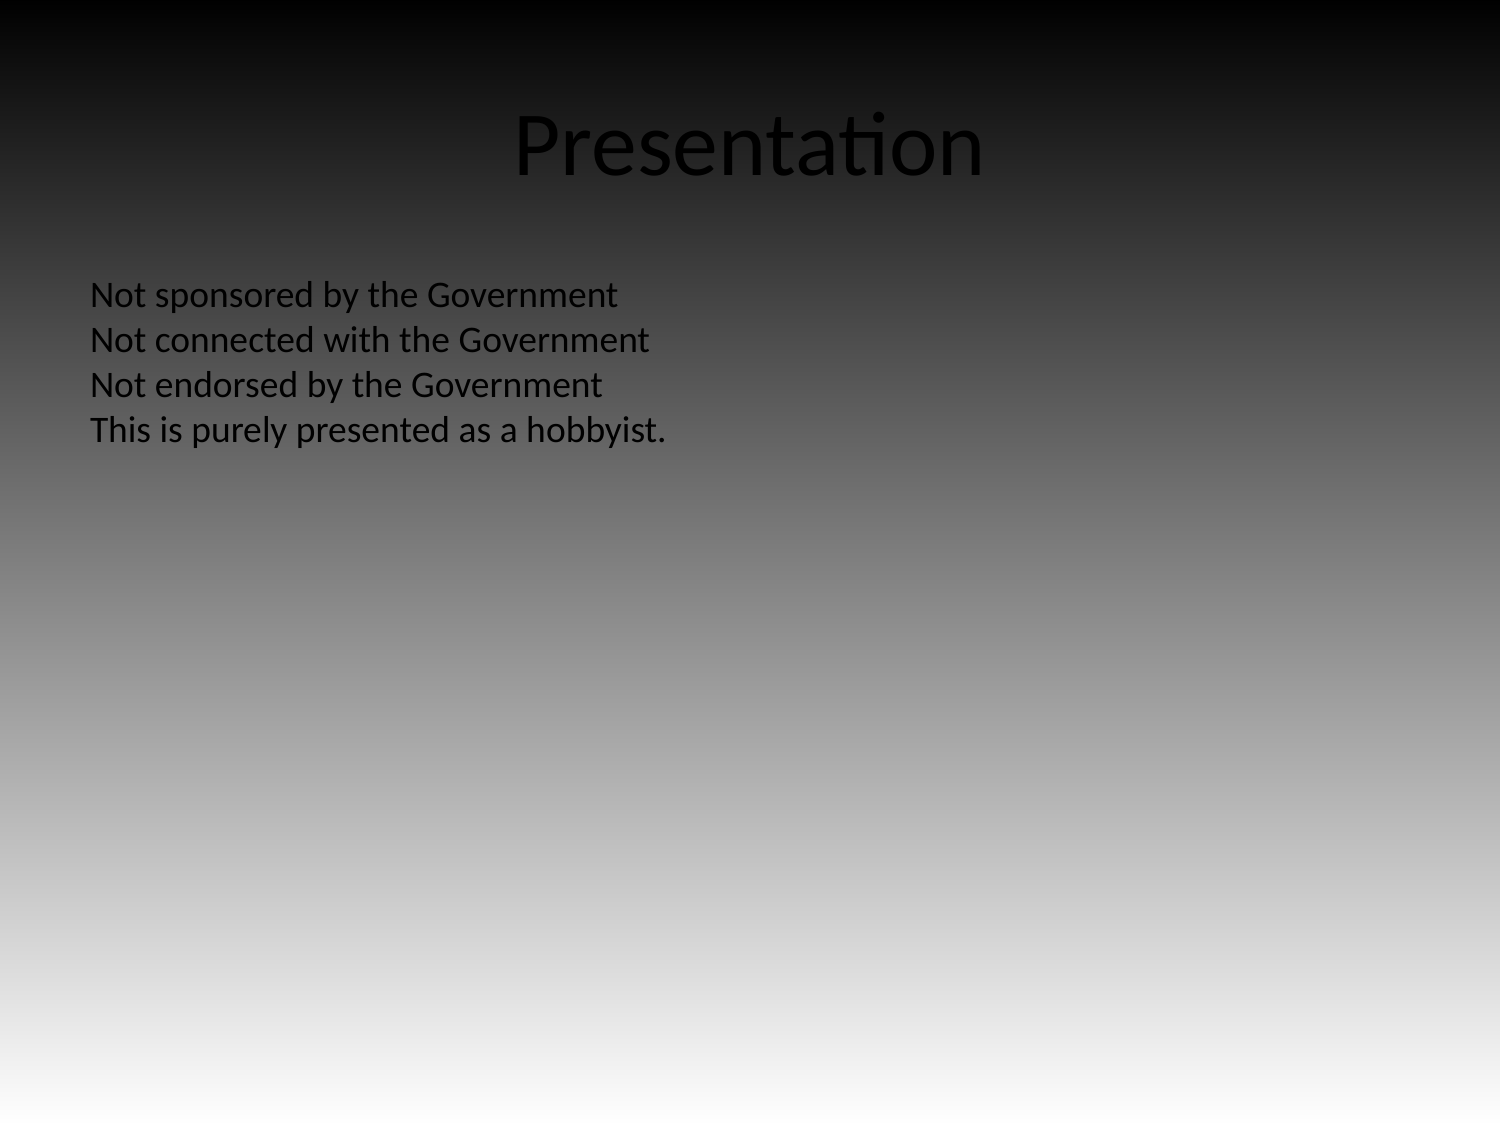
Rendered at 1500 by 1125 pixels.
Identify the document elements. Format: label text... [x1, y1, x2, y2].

list Not sponsored by the Government Not connected with the Government Not endorsed by the Government This is purely presented as a hobbyist. [75, 262, 1425, 1005]
title Presentation [75, 45, 1425, 233]
